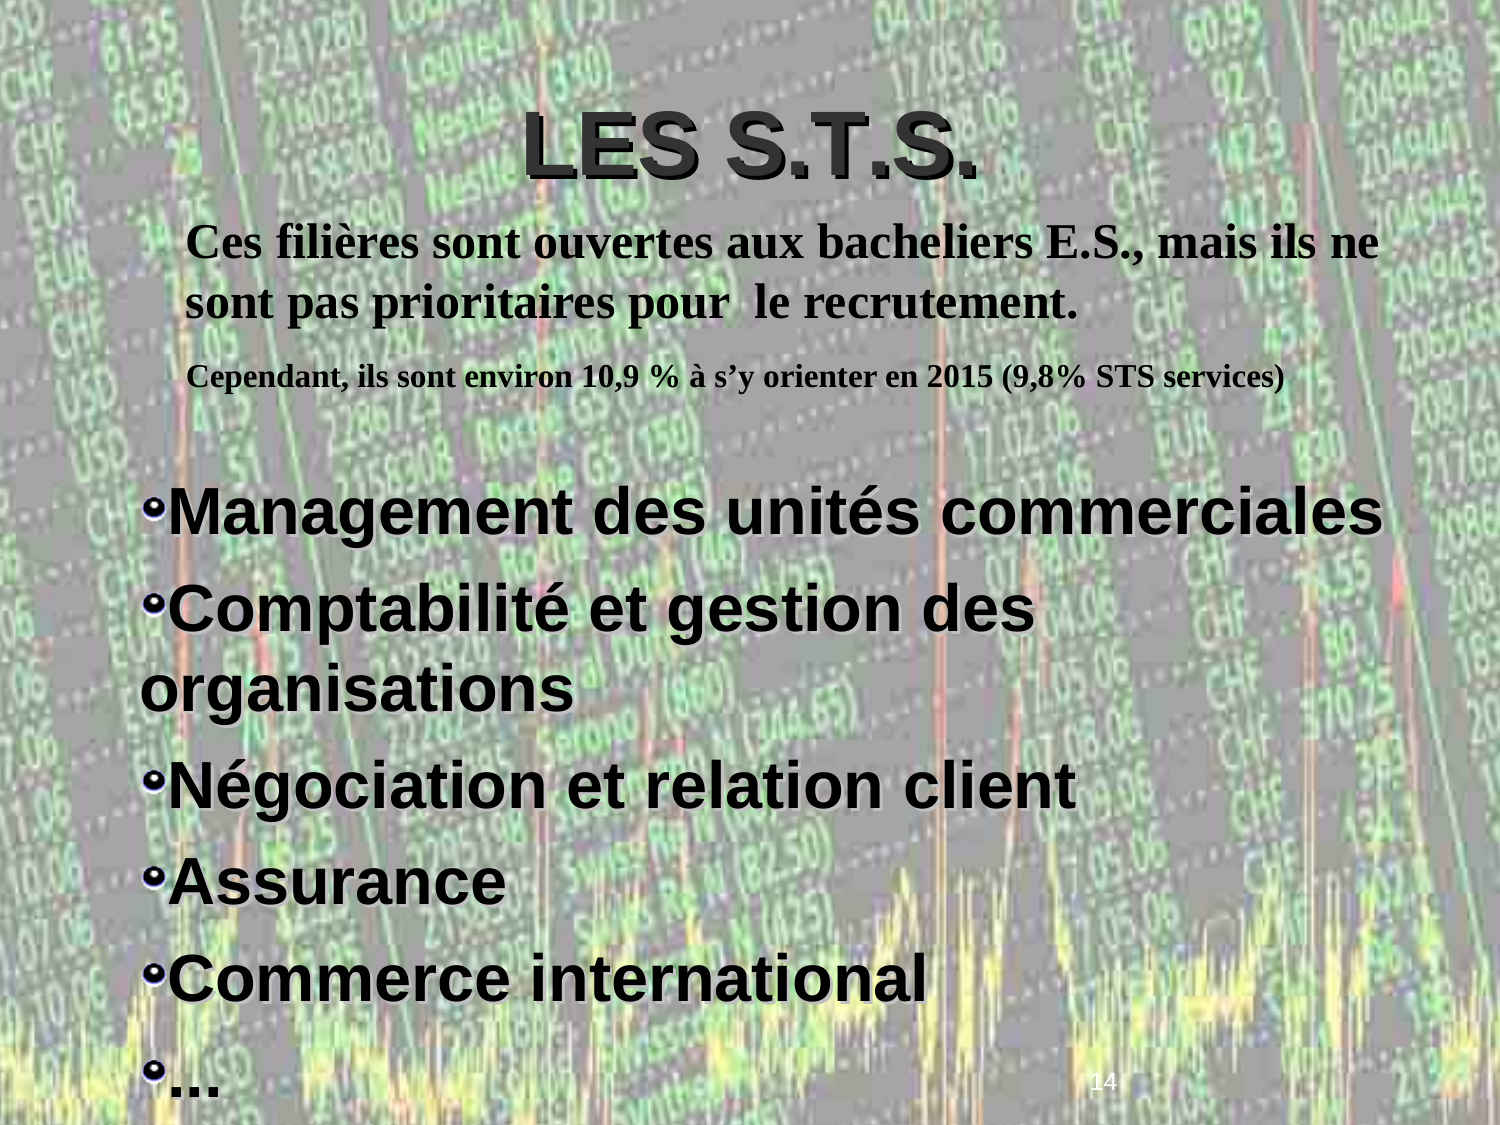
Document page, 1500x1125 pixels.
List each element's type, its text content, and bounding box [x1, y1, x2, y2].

list Management des unités commerciales Comptabilité et gestion des organisations Négociation et relation client Assurance Commerce international ... [123, 460, 1474, 1119]
text_box Ces filières sont ouvertes aux bacheliers E.S., mais ils ne sont pas prioritaires pour le recrutement. Cependant, ils sont environ 10,9 % à s’y orienter en 2015 (9,8% STS services) [171, 200, 1448, 463]
title LES S.T.S. [75, 45, 1426, 233]
picture [0, 0, 1500, 1125]
